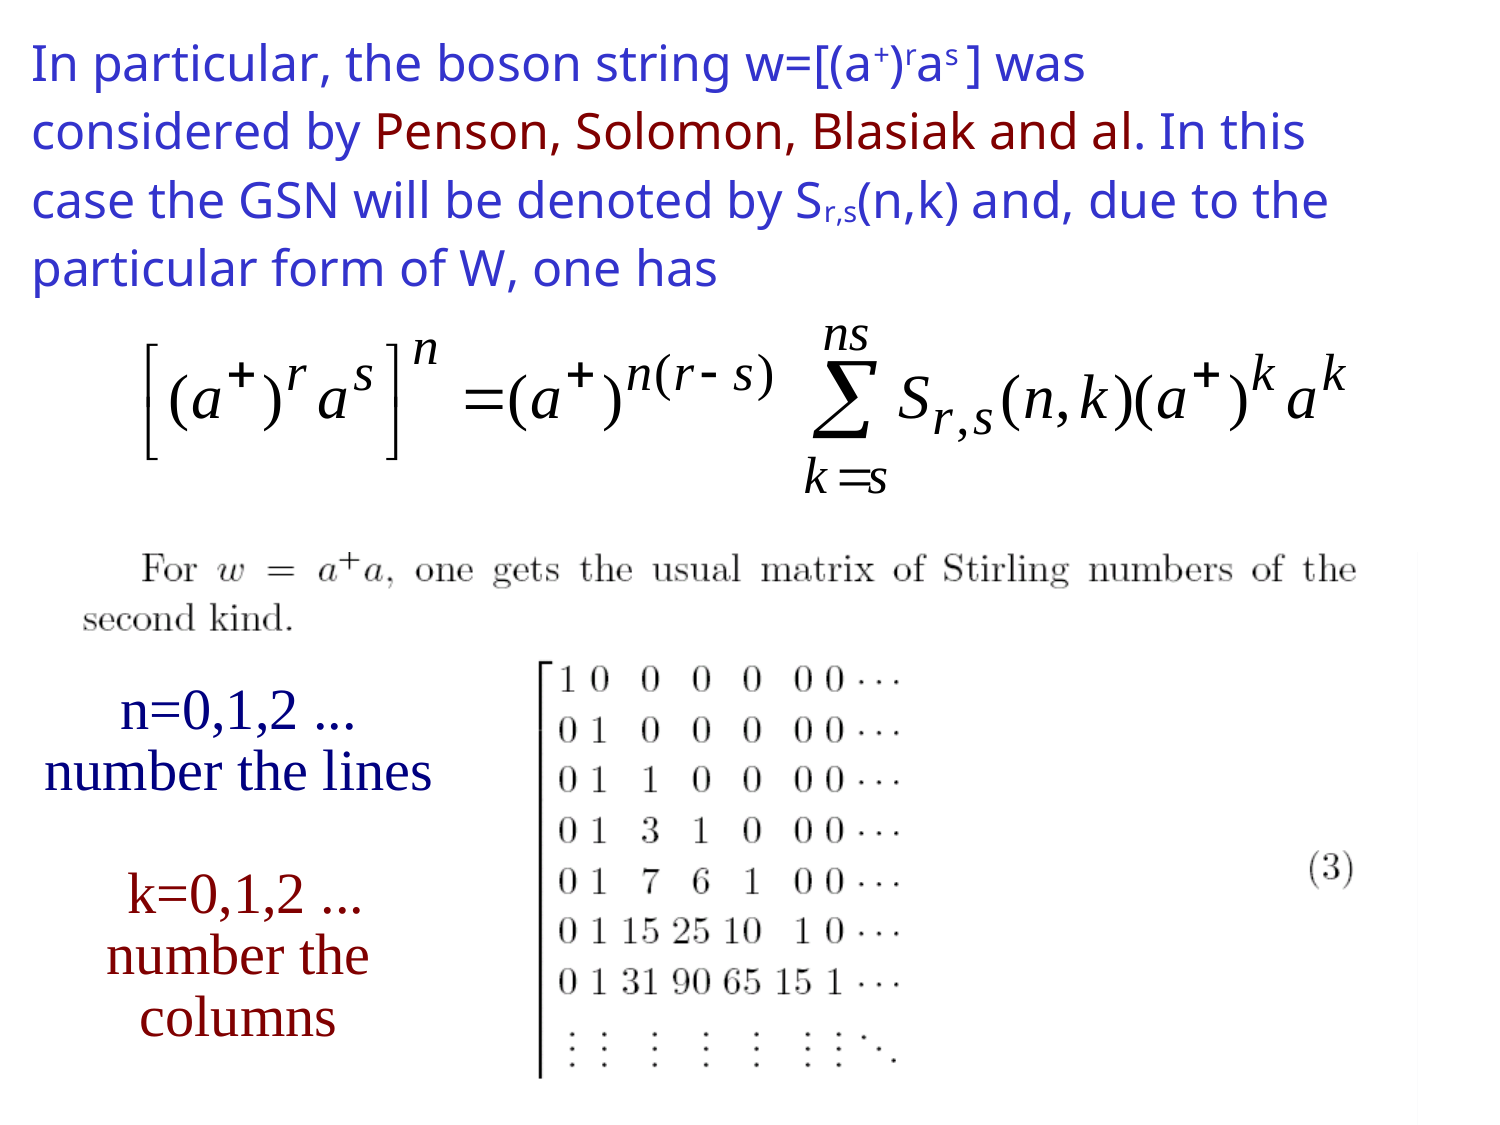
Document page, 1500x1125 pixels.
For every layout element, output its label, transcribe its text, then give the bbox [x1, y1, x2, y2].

chart [131, 297, 1370, 508]
text_box In particular, the boson string w=[(a+)ras ] was considered by Penson, Solomon, Blasiak and al. In this case the GSN will be denoted by Sr,s(n,k) and, due to the particular form of W, one has [16, 20, 1358, 309]
text_box n=0,1,2 ... number the lines k=0,1,2 ... number the columns [29, 673, 532, 1065]
picture [12, 552, 1418, 1125]
